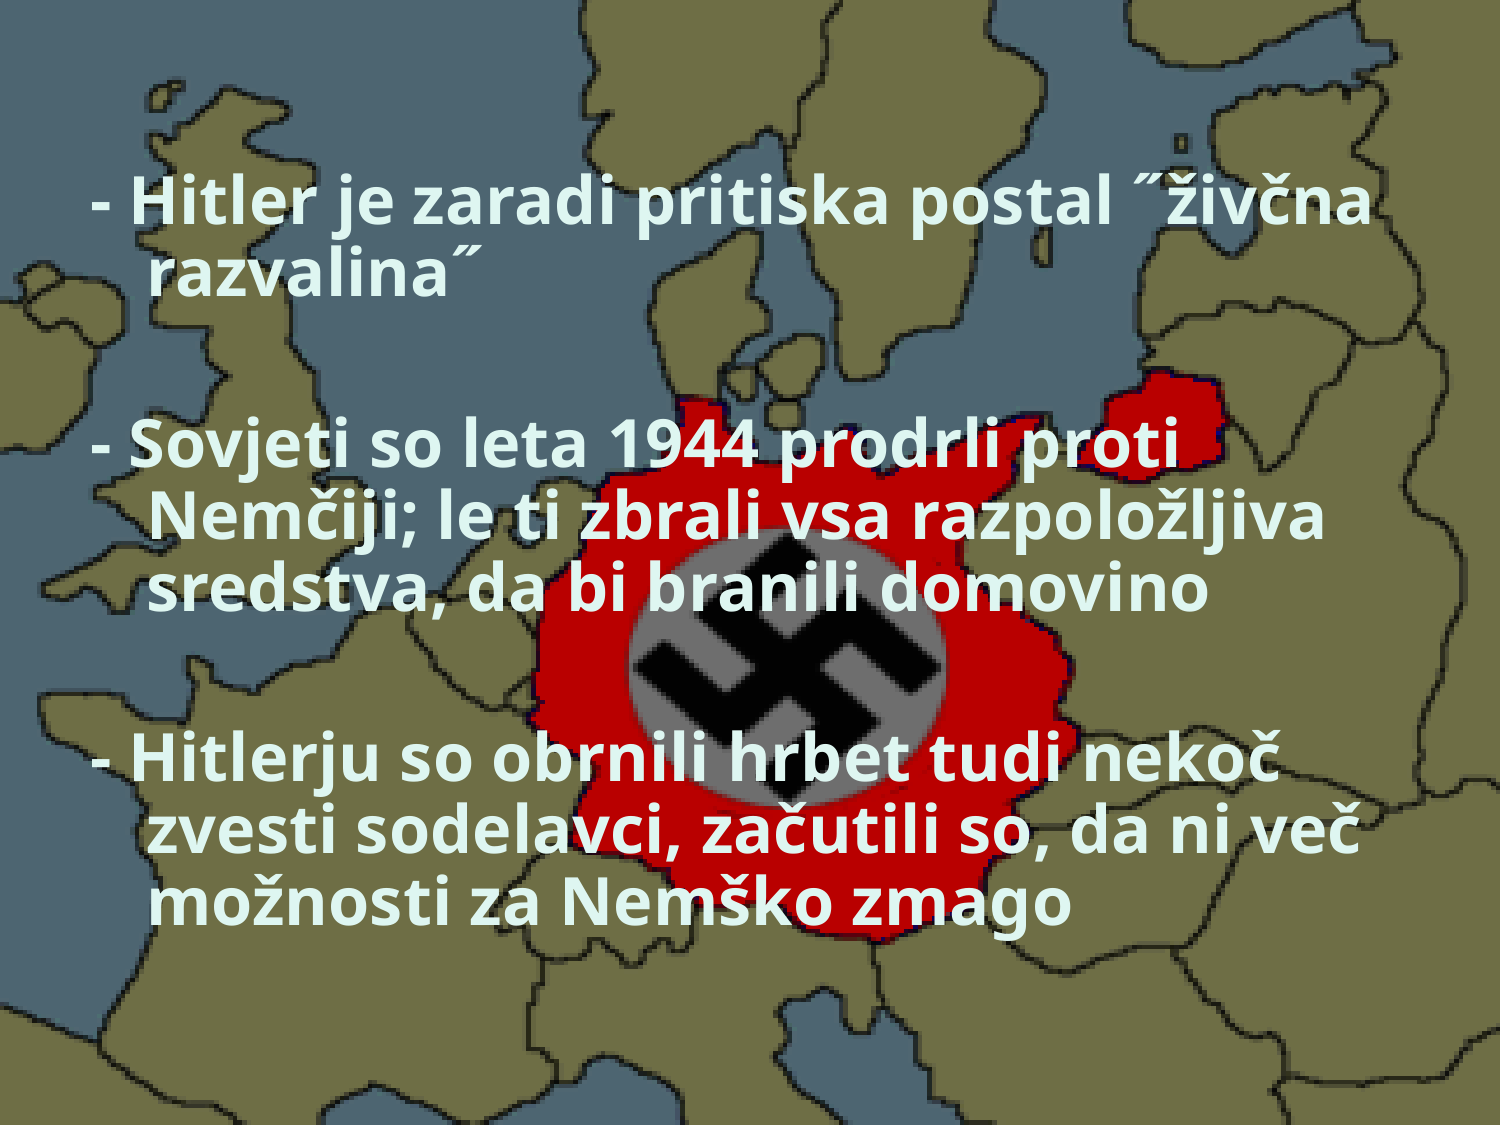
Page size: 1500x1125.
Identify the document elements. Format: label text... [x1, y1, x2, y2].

picture [0, 0, 1500, 1125]
list - Hitler je zaradi pritiska postal ˝živčna razvalina˝ - Sovjeti so leta 1944 prodrli proti Nemčiji; le ti zbrali vsa razpoložljiva sredstva, da bi branili domovino - Hitlerju so obrnili hrbet tudi nekoč zvesti sodelavci, začutili so, da ni več možnosti za Nemško zmago [75, 66, 1425, 1005]
